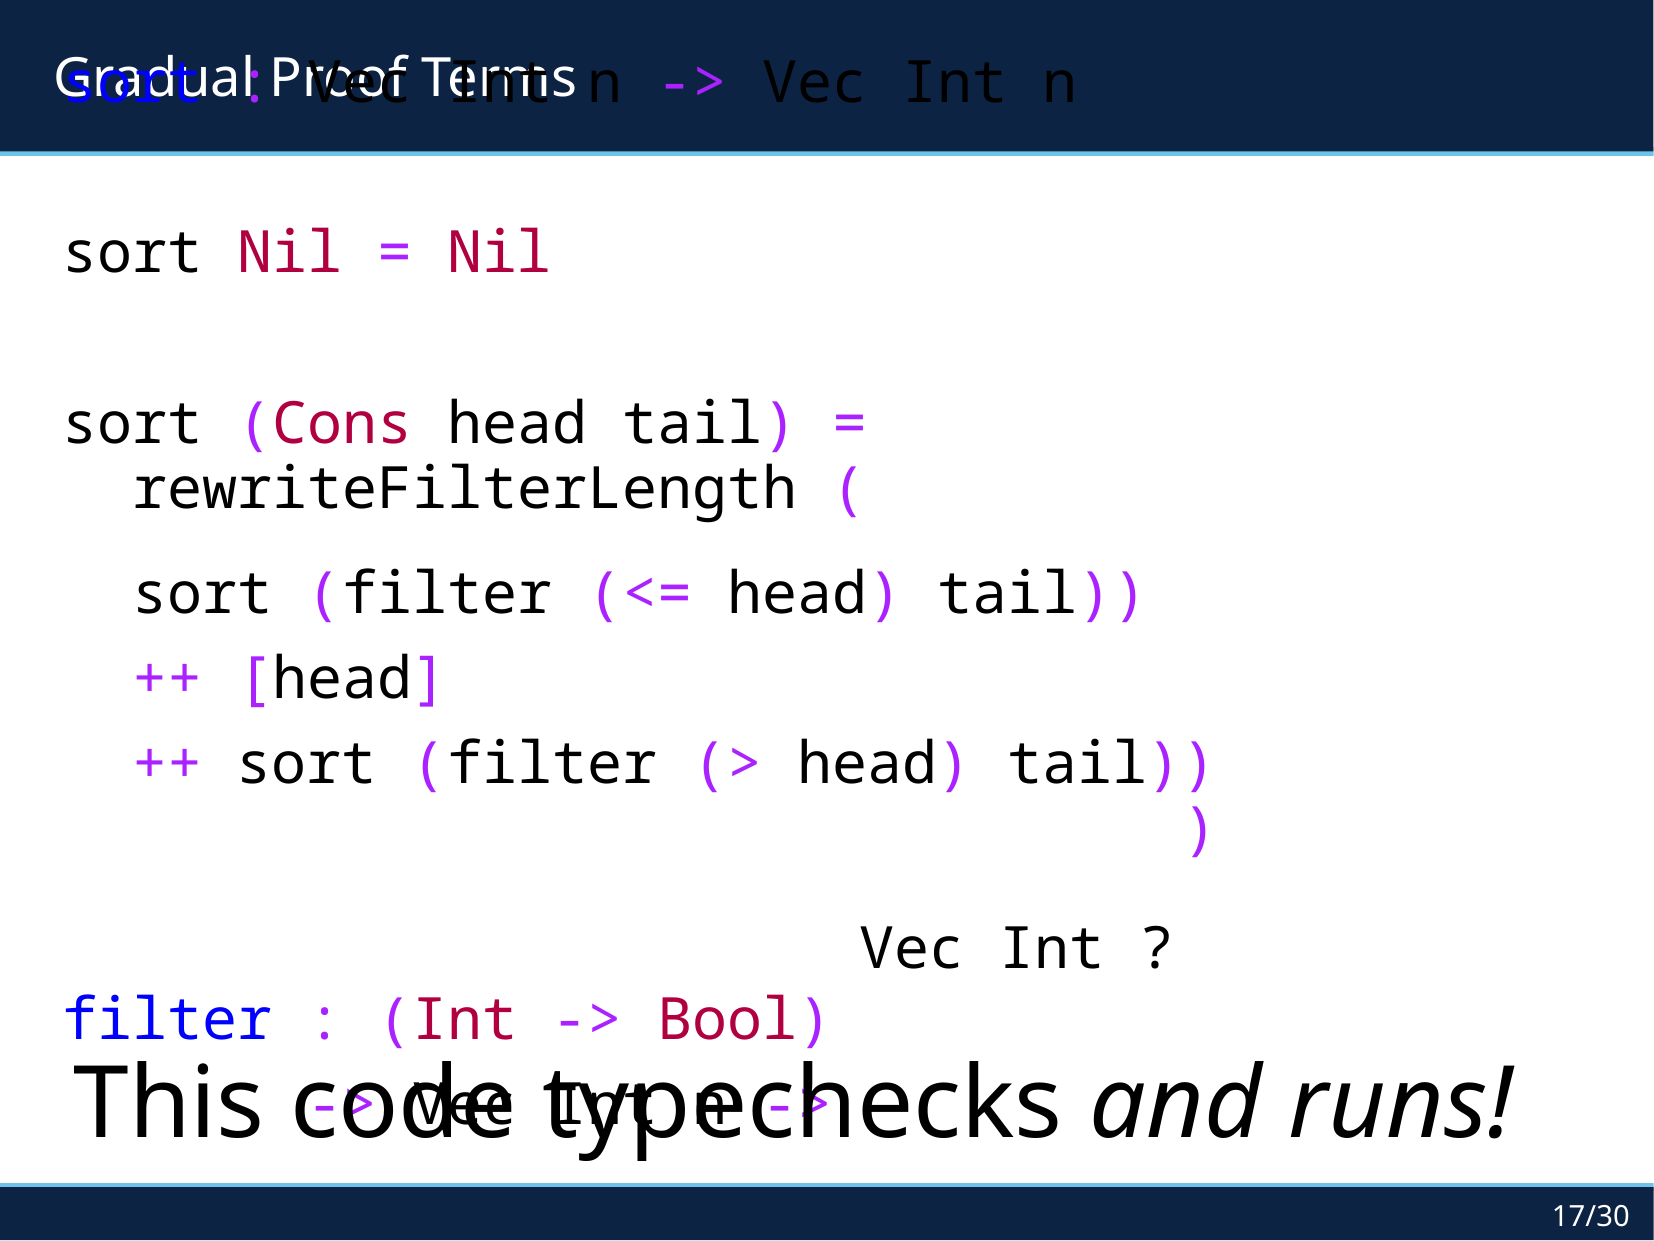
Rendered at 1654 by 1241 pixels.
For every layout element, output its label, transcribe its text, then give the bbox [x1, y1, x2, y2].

text_box rewriteFilterLength ( ) [47, 266, 1406, 1046]
text_box This code typechecks and runs! [59, 1031, 1481, 1167]
title Gradual Proof Terms [0, 0, 1654, 152]
text_box sort : Vec Int n -> Vec Int n sort Nil = Nil sort (Cons head tail) = sort (filter (<= head) tail)) ++ [head] ++ sort (filter (> head) tail)) filter : (Int -> Bool) -> Vec Int n -> [47, 169, 1406, 266]
